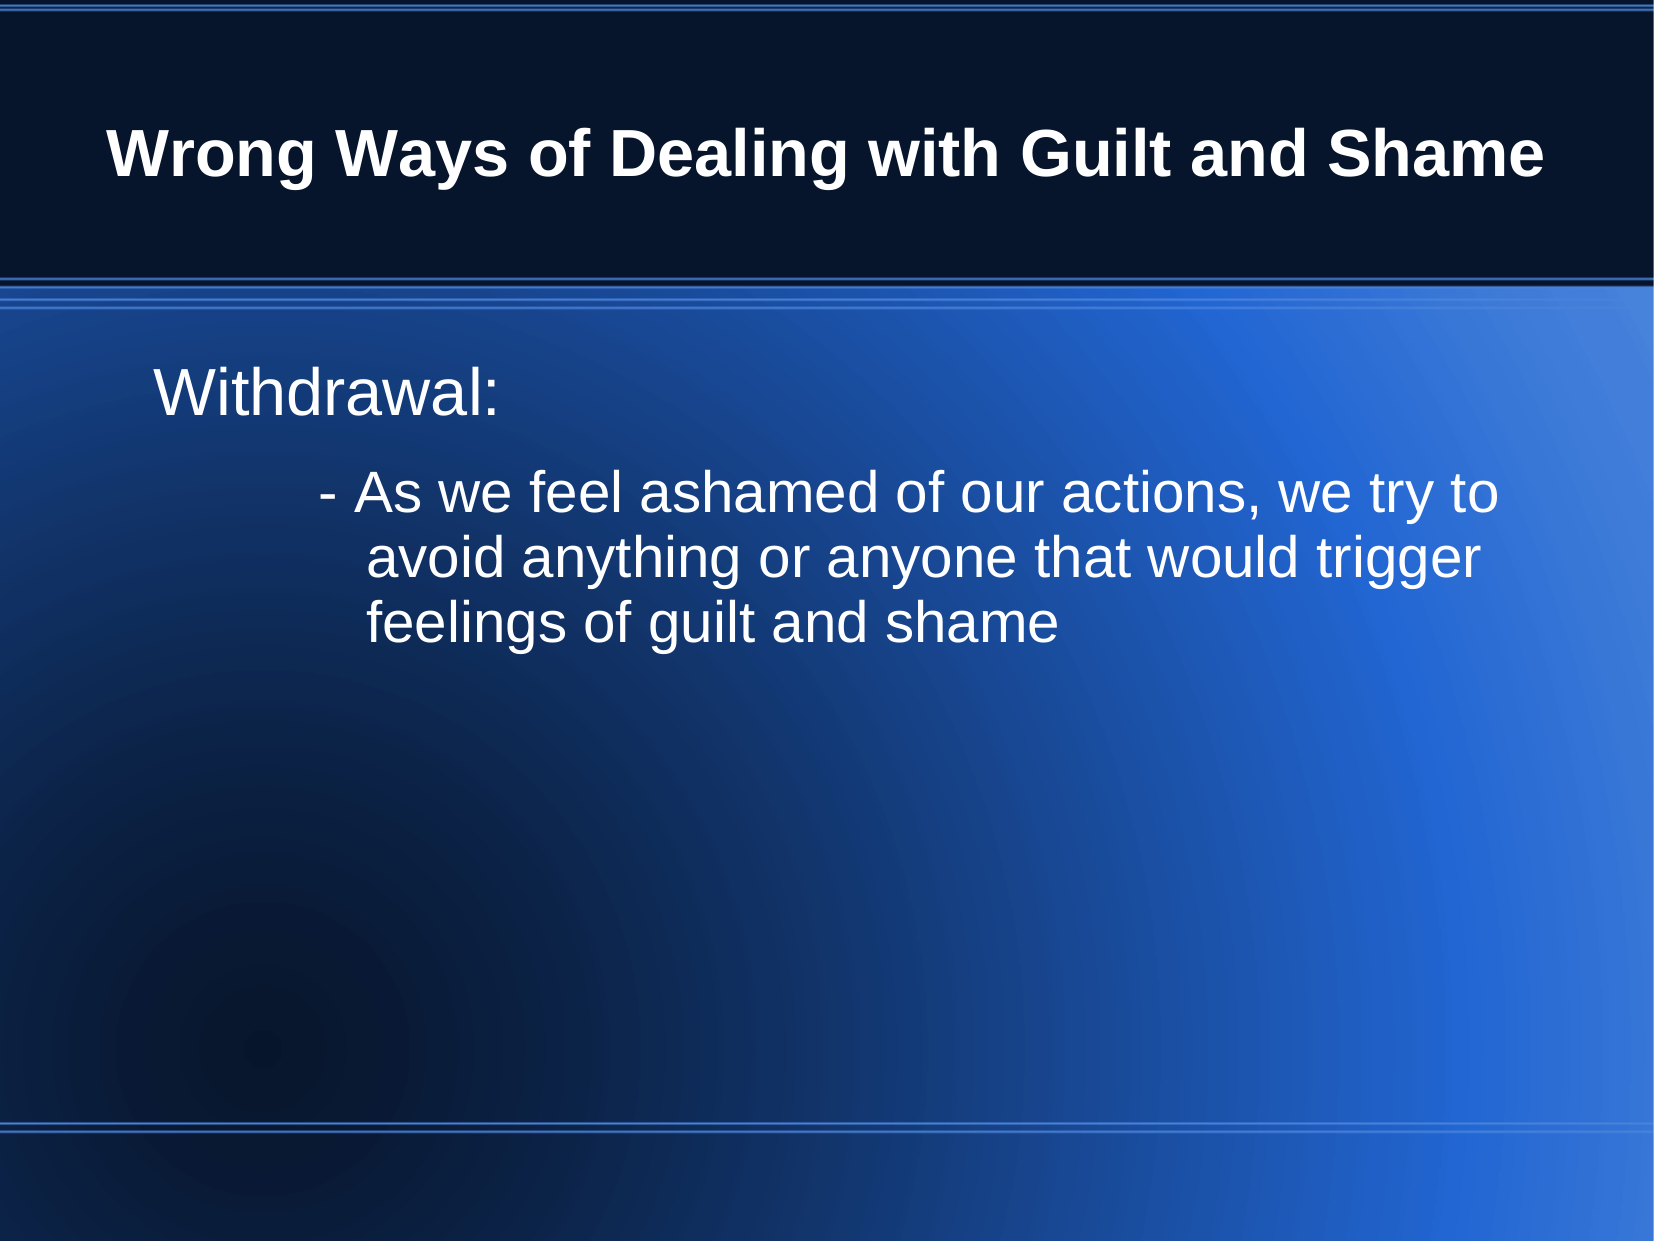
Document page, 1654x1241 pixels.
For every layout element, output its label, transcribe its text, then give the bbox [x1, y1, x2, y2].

list Withdrawal: - As we feel ashamed of our actions, we try to avoid anything or anyone that would trigger feelings of guilt and shame [82, 355, 1571, 1058]
title Wrong Ways of Dealing with Guilt and Shame [82, 49, 1571, 257]
picture [0, 0, 1654, 1241]
